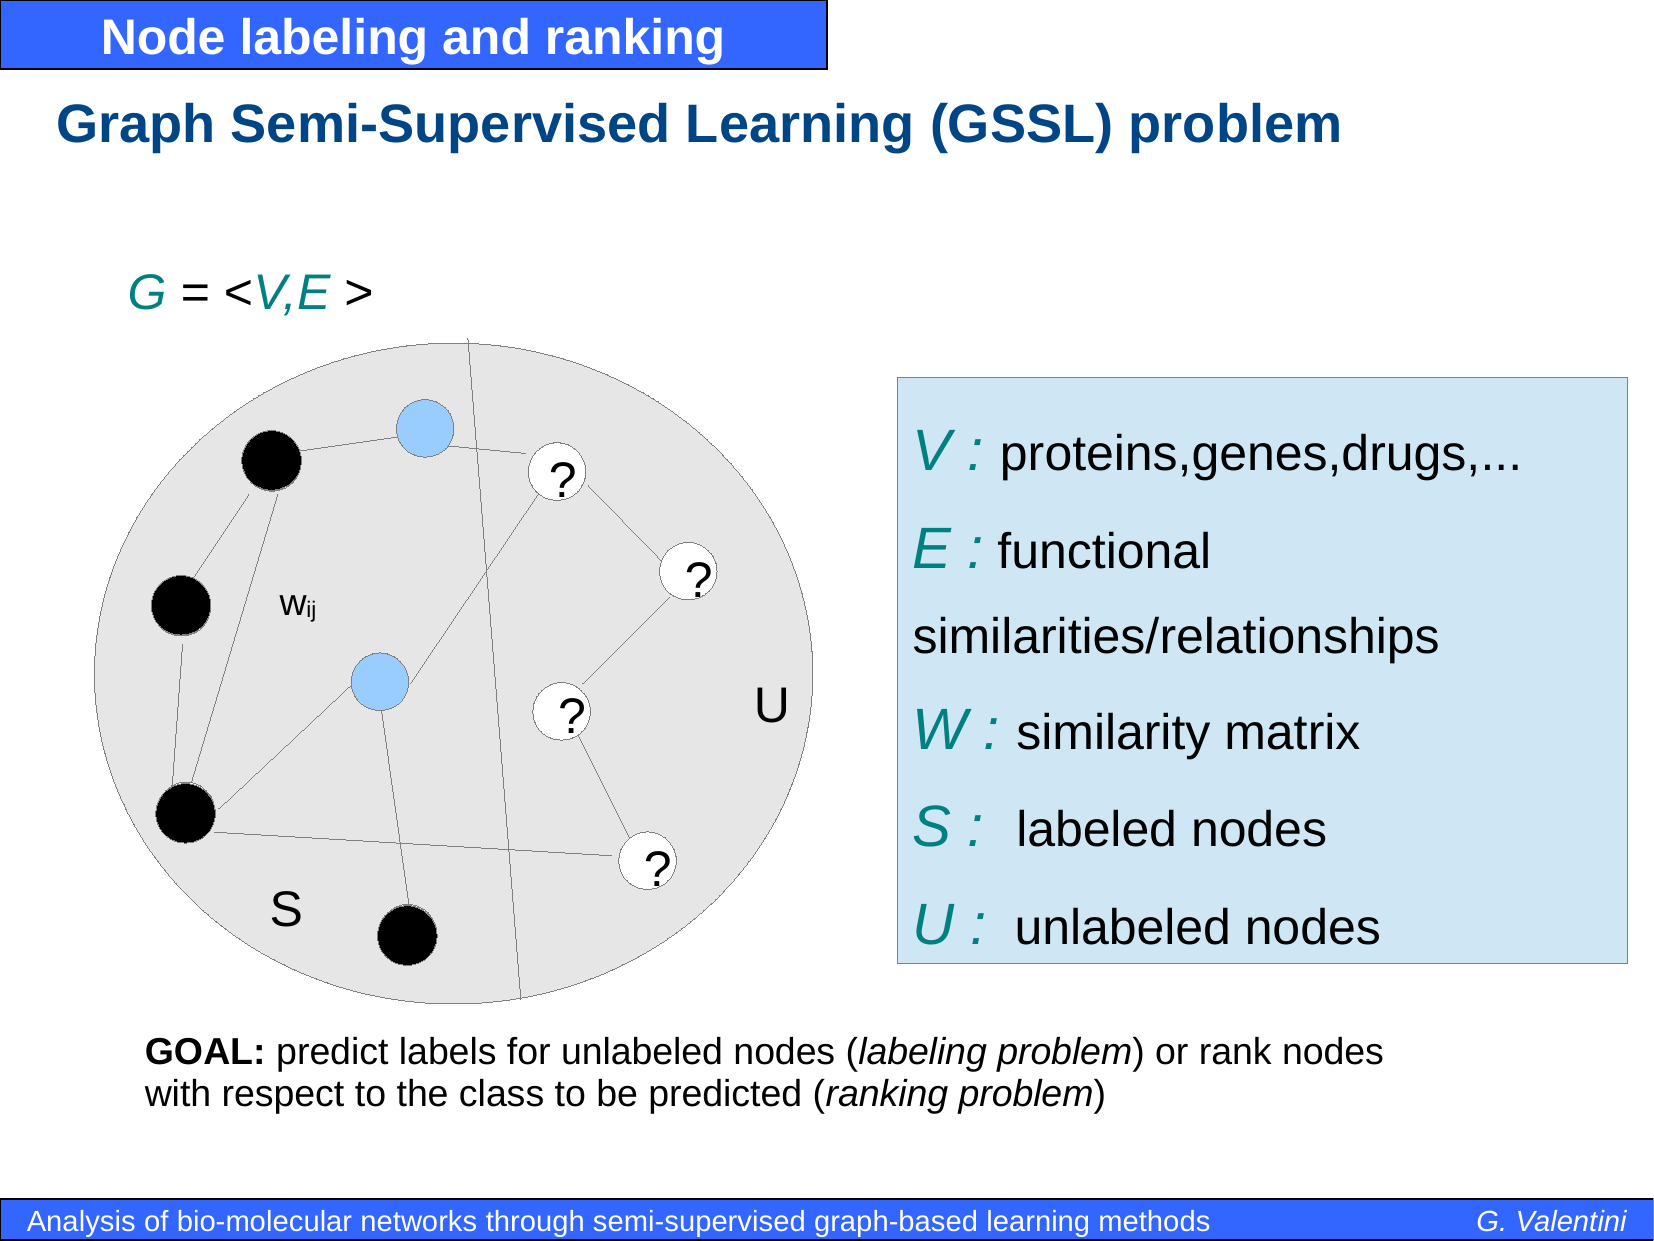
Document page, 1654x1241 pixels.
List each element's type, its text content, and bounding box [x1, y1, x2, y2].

text_box wij [264, 574, 355, 643]
text_box ? [543, 680, 601, 752]
text_box [94, 338, 813, 1004]
text_box ? [534, 445, 592, 517]
text_box GOAL: predict labels for unlabeled nodes (labeling problem) or rank nodes with respect to the class to be predicted (ranking problem) [130, 1023, 1410, 1123]
text_box U [739, 670, 826, 742]
text_box Analysis of bio-molecular networks through semi-supervised graph-based learning methods G. Valentini [0, 1198, 1654, 1241]
text_box V : proteins,genes,drugs,... E : functional similarities/relationships W : similarity matrix S : labeled nodes U : unlabeled nodes [897, 377, 1628, 934]
text_box Graph Semi-Supervised Learning (GSSL) problem [41, 80, 1599, 1170]
text_box Node labeling and ranking [0, 0, 827, 69]
text_box G = <V,E > [113, 257, 418, 329]
text_box ? [629, 834, 687, 906]
text_box ? [669, 544, 728, 616]
text_box S [254, 874, 367, 965]
